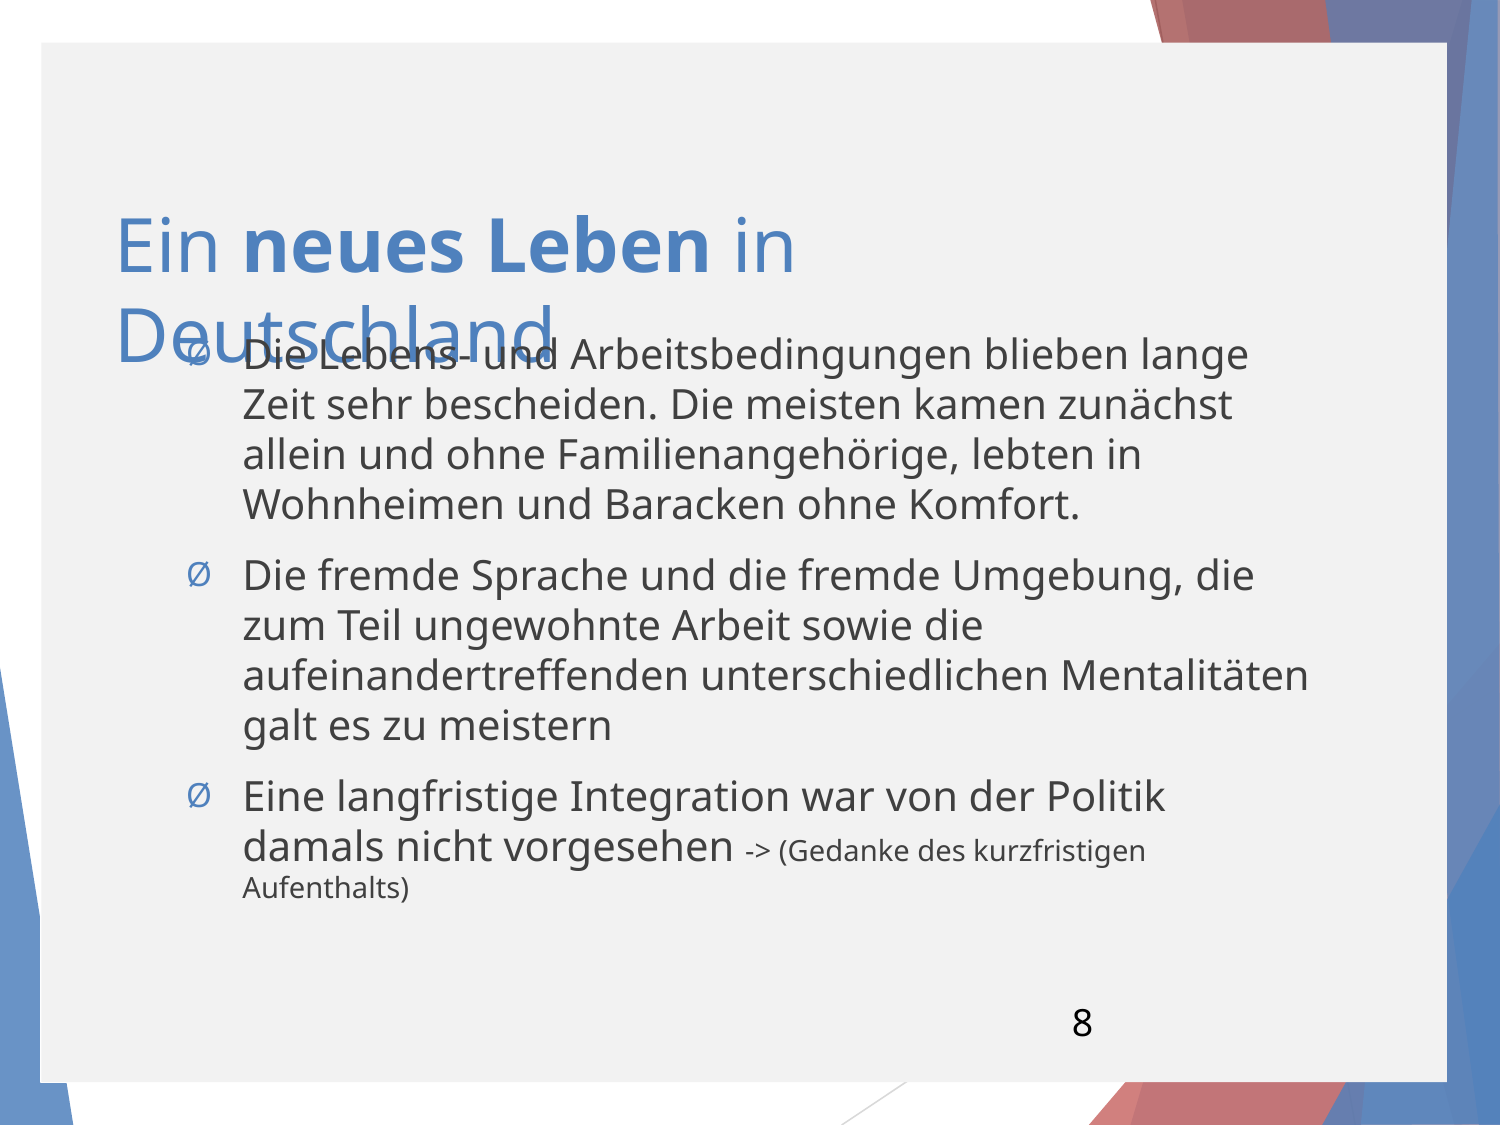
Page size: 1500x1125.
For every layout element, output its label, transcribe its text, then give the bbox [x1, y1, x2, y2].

title Ein neues Leben in Deutschland [99, 99, 1142, 317]
list Die Lebens- und Arbeitsbedingungen blieben lange Zeit sehr bescheiden. Die meisten kamen zunächst allein und ohne Familienangehörige, lebten in Wohnheimen und Baracken ohne Komfort. Die fremde Sprache und die fremde Umgebung, die zum Teil ungewohnte Arbeit sowie die aufeinandertreffenden unterschiedlichen Mentalitäten galt es zu meistern Eine langfristige Integration war von der Politik damals nicht vorgesehen -> (Gedanke des kurzfristigen Aufenthalts) [171, 320, 1329, 876]
slide_number <Nummer> [1057, 991, 1142, 1051]
